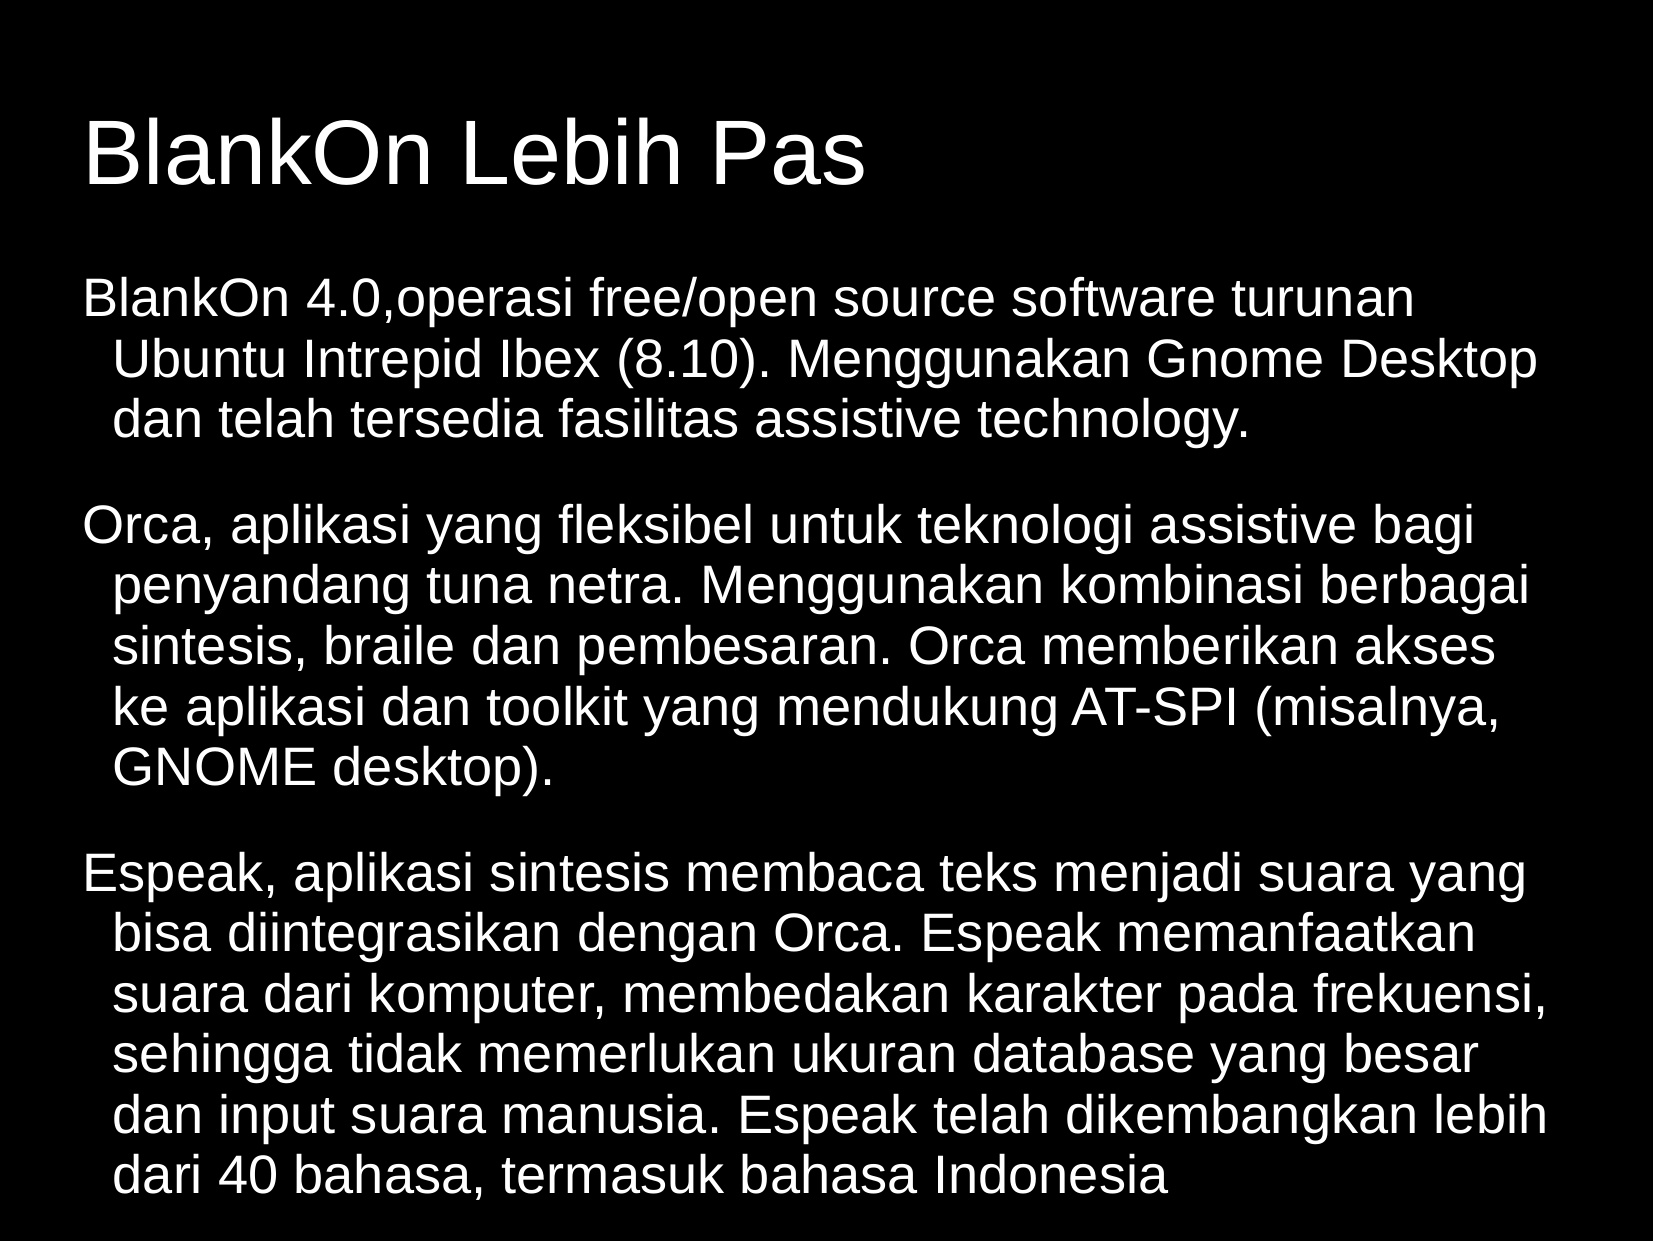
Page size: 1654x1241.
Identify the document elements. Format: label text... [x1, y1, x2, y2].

title BlankOn Lebih Pas [82, 56, 1571, 145]
text_box BlankOn 4.0,operasi free/open source software turunan Ubuntu Intrepid Ibex (8.10). Menggunakan Gnome Desktop dan telah tersedia fasilitas assistive technology. Orca, aplikasi yang fleksibel untuk teknologi assistive bagi penyandang tuna netra. Menggunakan kombinasi berbagai sintesis, braile dan pembesaran. Orca memberikan akses ke aplikasi dan toolkit yang mendukung AT-SPI (misalnya, GNOME desktop). Espeak, aplikasi sintesis membaca teks menjadi suara yang bisa diintegrasikan dengan Orca. Espeak memanfaatkan suara dari komputer, membedakan karakter pada frekuensi, sehingga tidak memerlukan ukuran database yang besar dan input suara manusia. Espeak telah dikembangkan lebih dari 40 bahasa, termasuk bahasa Indonesia [82, 145, 1571, 1222]
